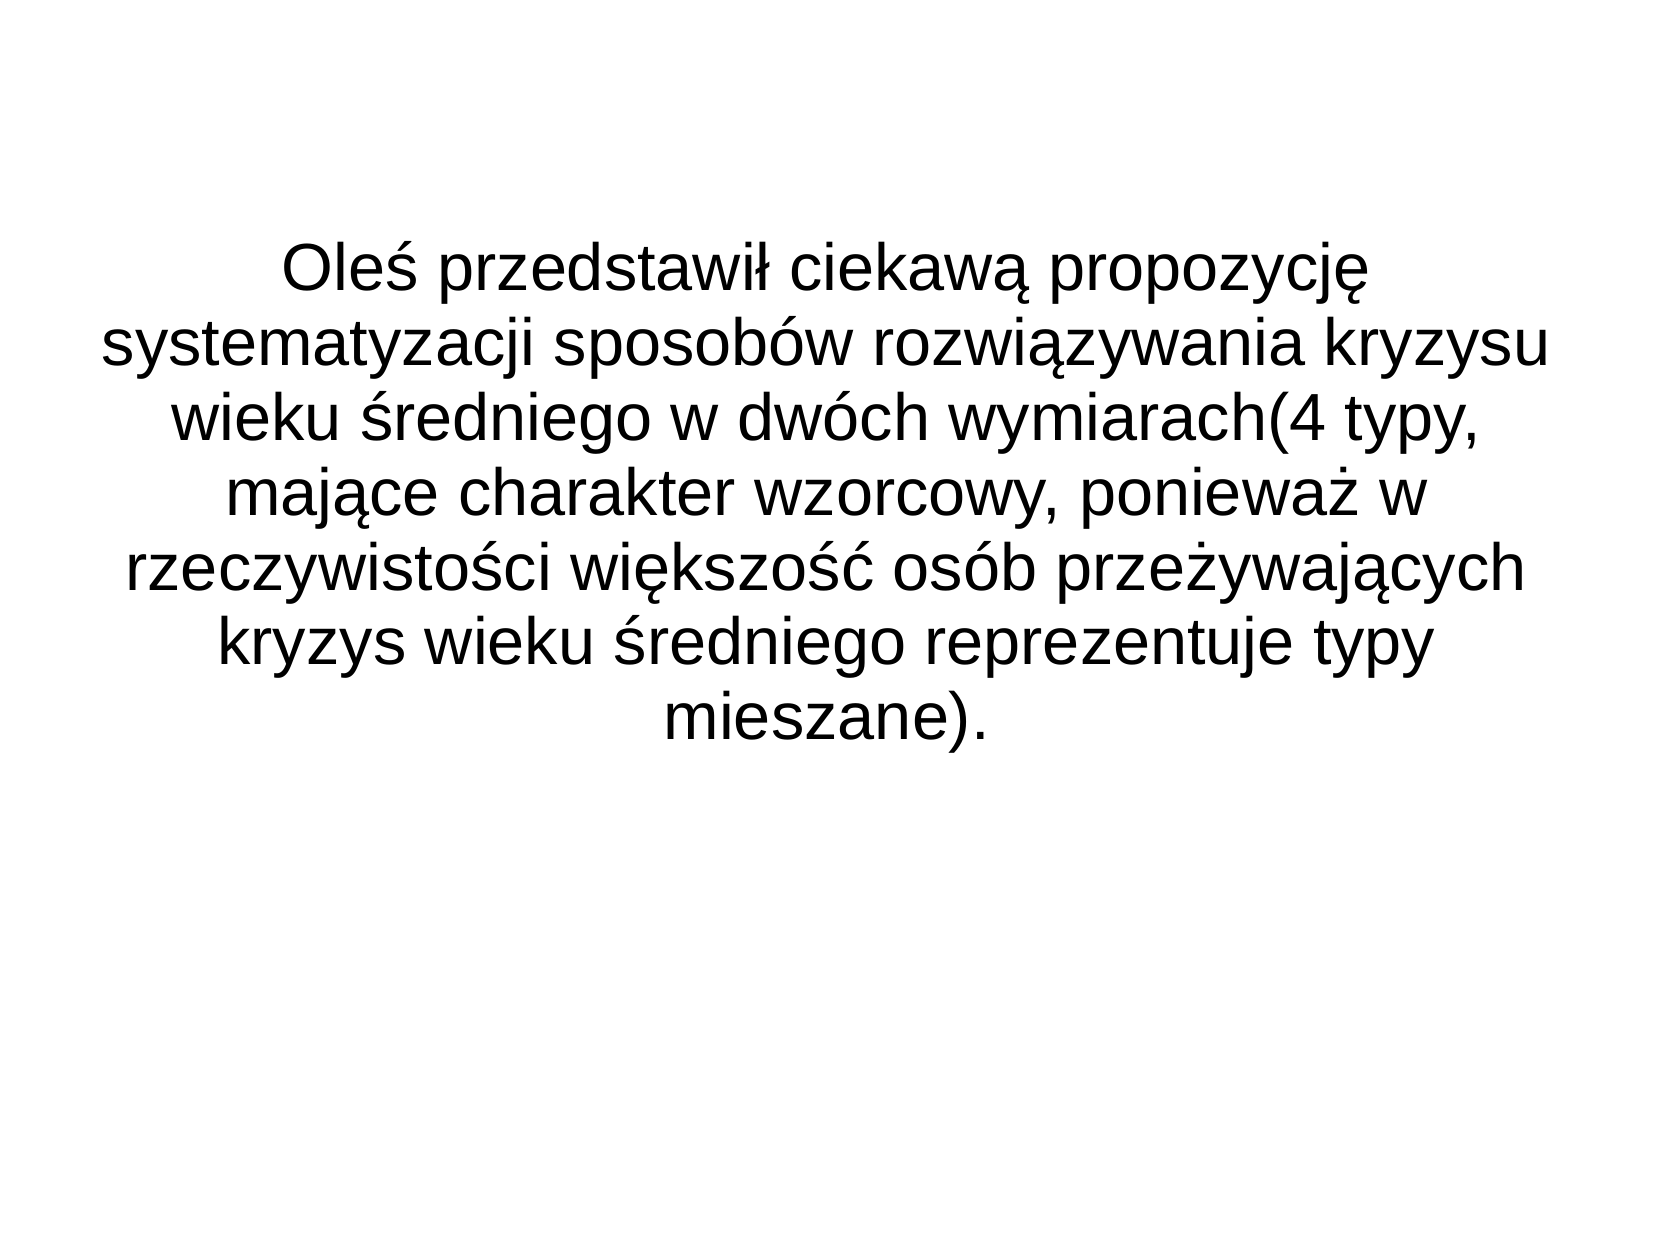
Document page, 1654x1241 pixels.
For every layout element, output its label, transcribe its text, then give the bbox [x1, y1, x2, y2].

subtitle Oleś przedstawił ciekawą propozycję systematyzacji sposobów rozwiązywania kryzysu wieku średniego w dwóch wymiarach(4 typy, mające charakter wzorcowy, ponieważ w rzeczywistości większość osób przeżywających kryzys wieku średniego reprezentuje typy mieszane). [82, 49, 1571, 1010]
